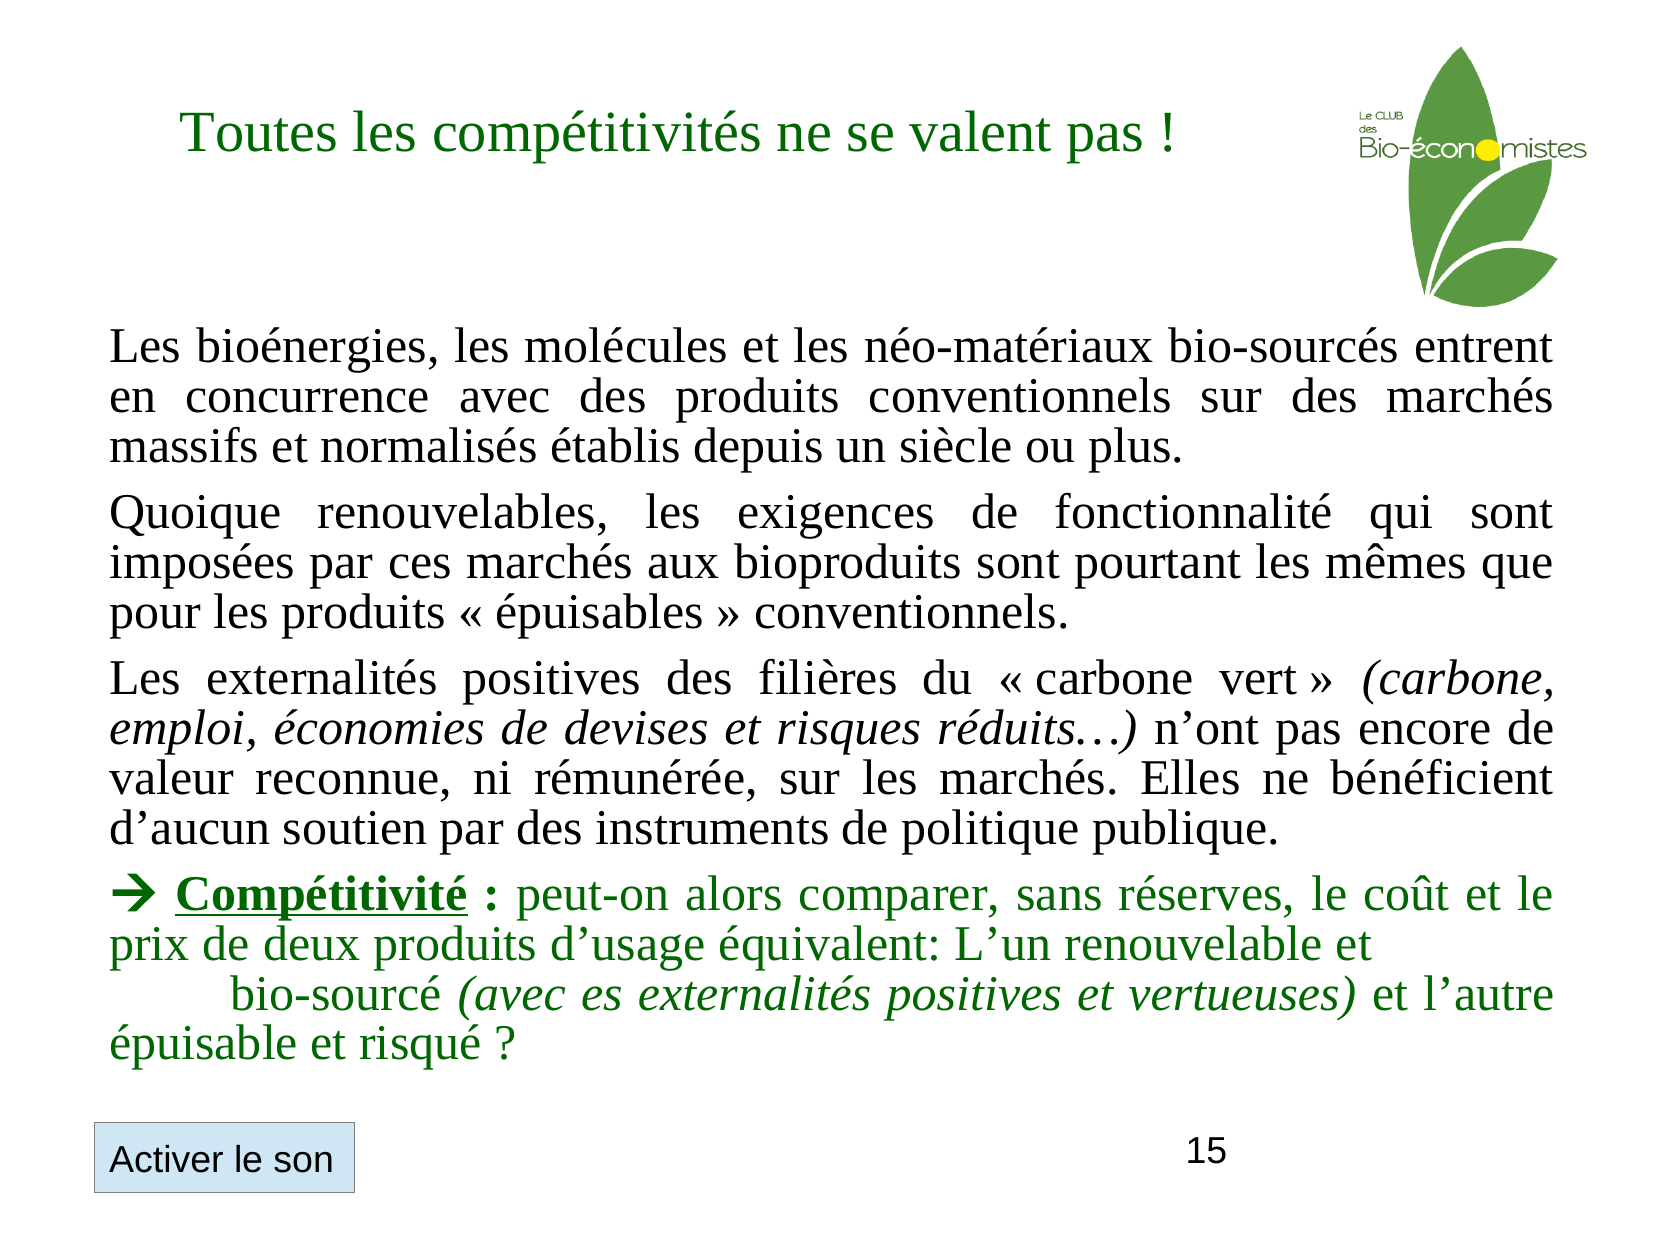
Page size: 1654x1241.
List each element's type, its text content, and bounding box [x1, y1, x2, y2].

text_box Activer le son [94, 1122, 355, 1193]
text_box <numéro> [1185, 1129, 1560, 1204]
text_box Toutes les compétitivités ne se valent pas ! [0, 64, 1358, 195]
picture [1358, 29, 1606, 325]
text_box Les bioénergies, les molécules et les néo-matériaux bio-sourcés entrent en concurrence avec des produits conventionnels sur des marchés massifs et normalisés établis depuis un siècle ou plus. Quoique renouvelables, les exigences de fonctionnalité qui sont imposées par ces marchés aux bioproduits sont pourtant les mêmes que pour les produits « épuisables » conventionnels. Les externalités positives des filières du « carbone vert » (carbone, emploi, économies de devises et risques réduits…) n’ont pas encore de valeur reconnue, ni rémunérée, sur les marchés. Elles ne bénéficient d’aucun soutien par des instruments de politique publique.  Compétitivité : peut-on alors comparer, sans réserves, le coût et le prix de deux produits d’usage équivalent: L’un renouvelable et bio-sourcé (avec es externalités positives et vertueuses) et l’autre épuisable et risqué ? [94, 315, 1570, 1078]
